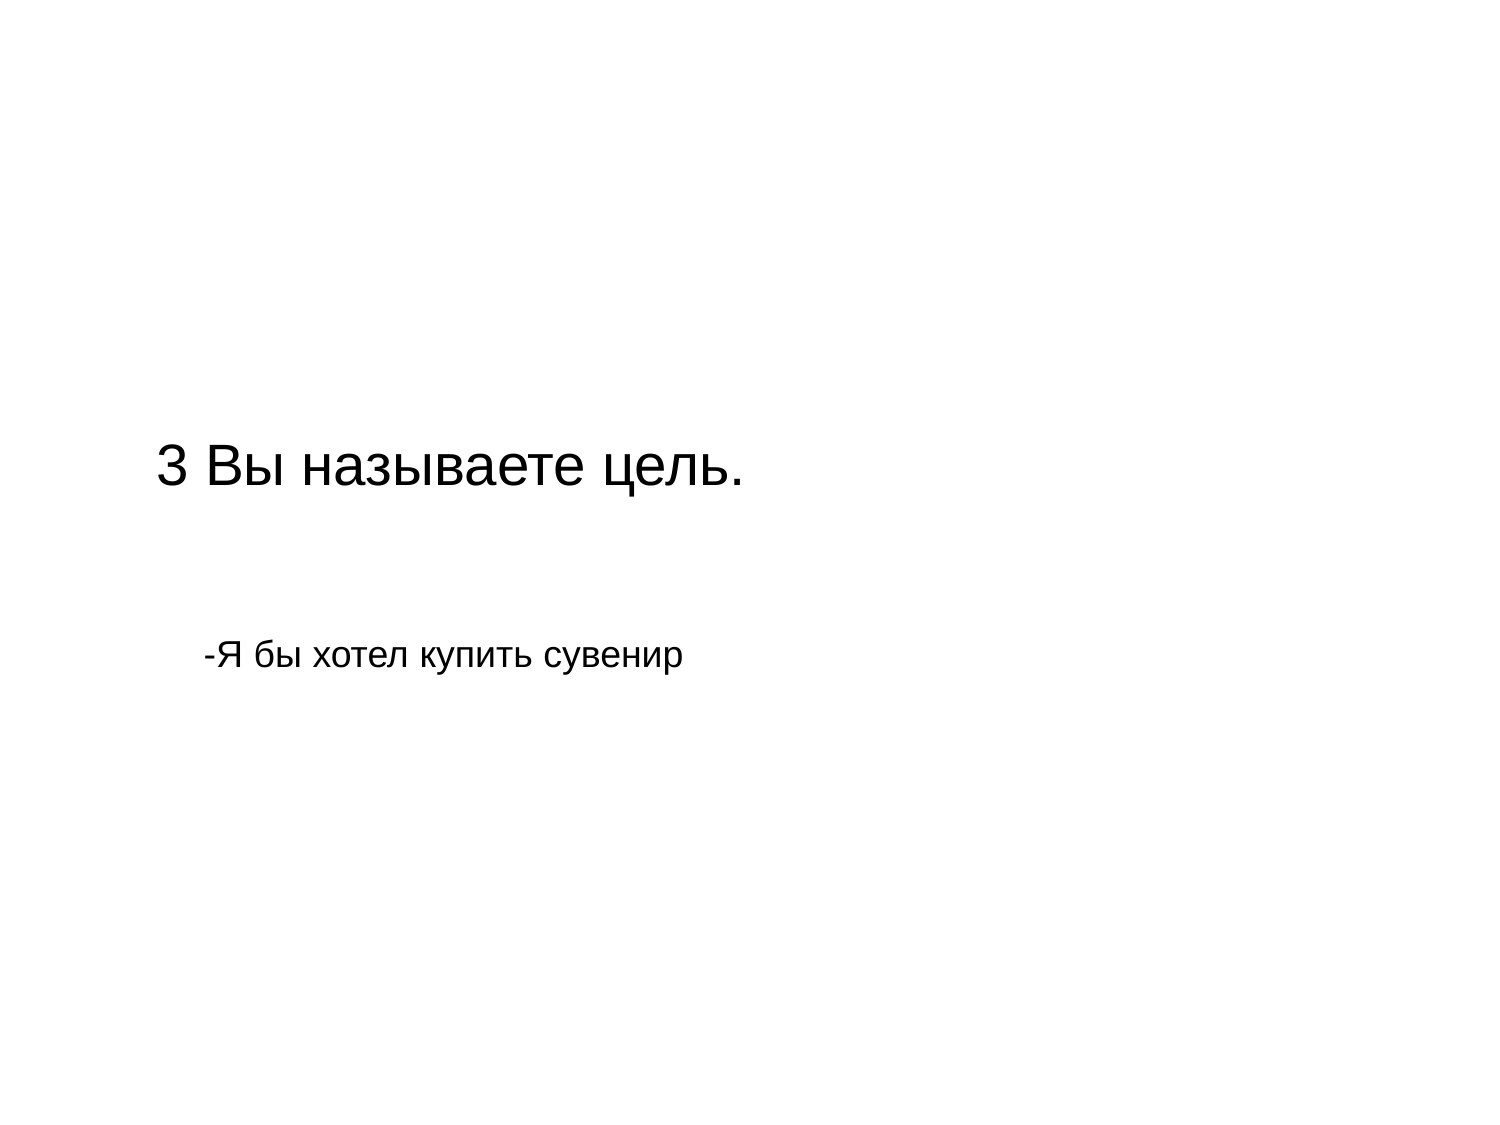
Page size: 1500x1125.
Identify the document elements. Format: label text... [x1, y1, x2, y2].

text_box -Я бы хотел купить сувенир [188, 625, 698, 683]
text_box 3 Вы называете цель. [141, 425, 761, 505]
